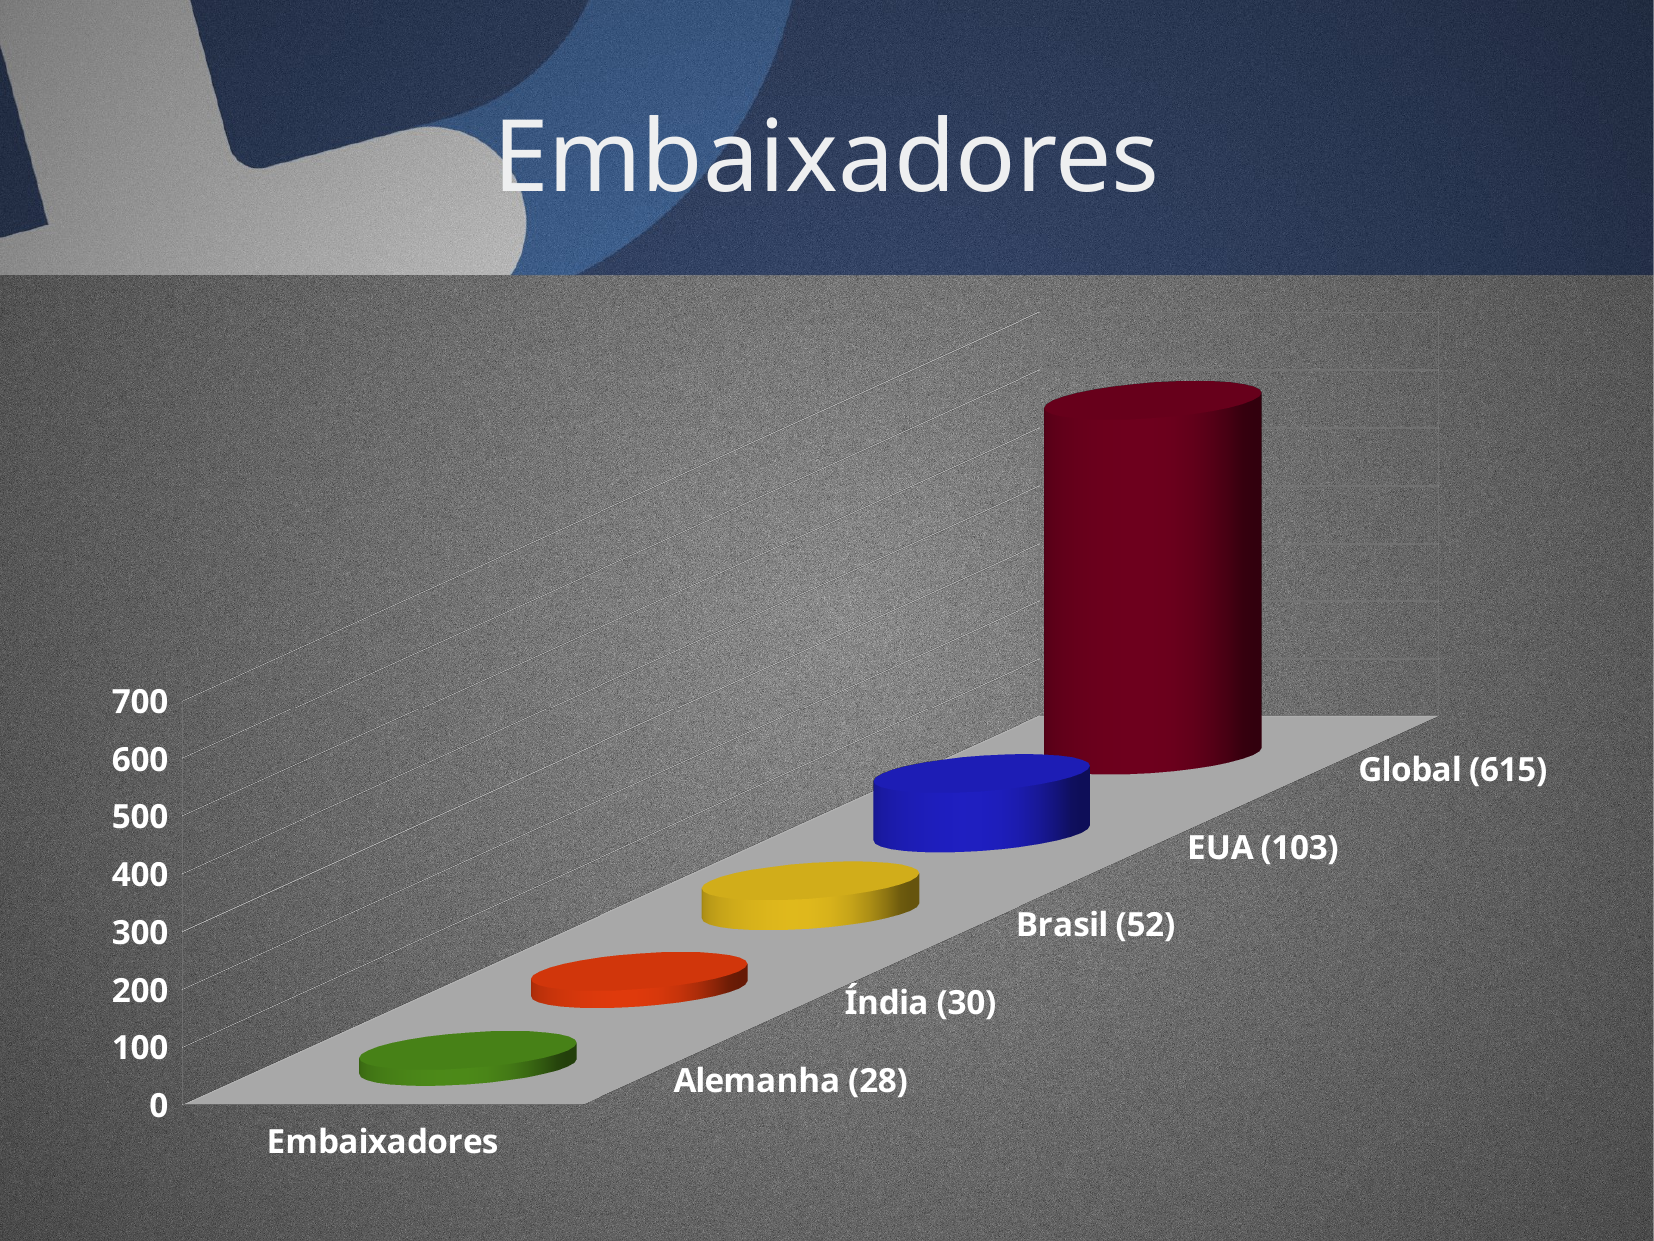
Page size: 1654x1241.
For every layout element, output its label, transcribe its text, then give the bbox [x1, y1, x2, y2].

chart [29, 295, 1630, 1182]
picture [0, 0, 1654, 1241]
title Embaixadores [82, 49, 1571, 257]
